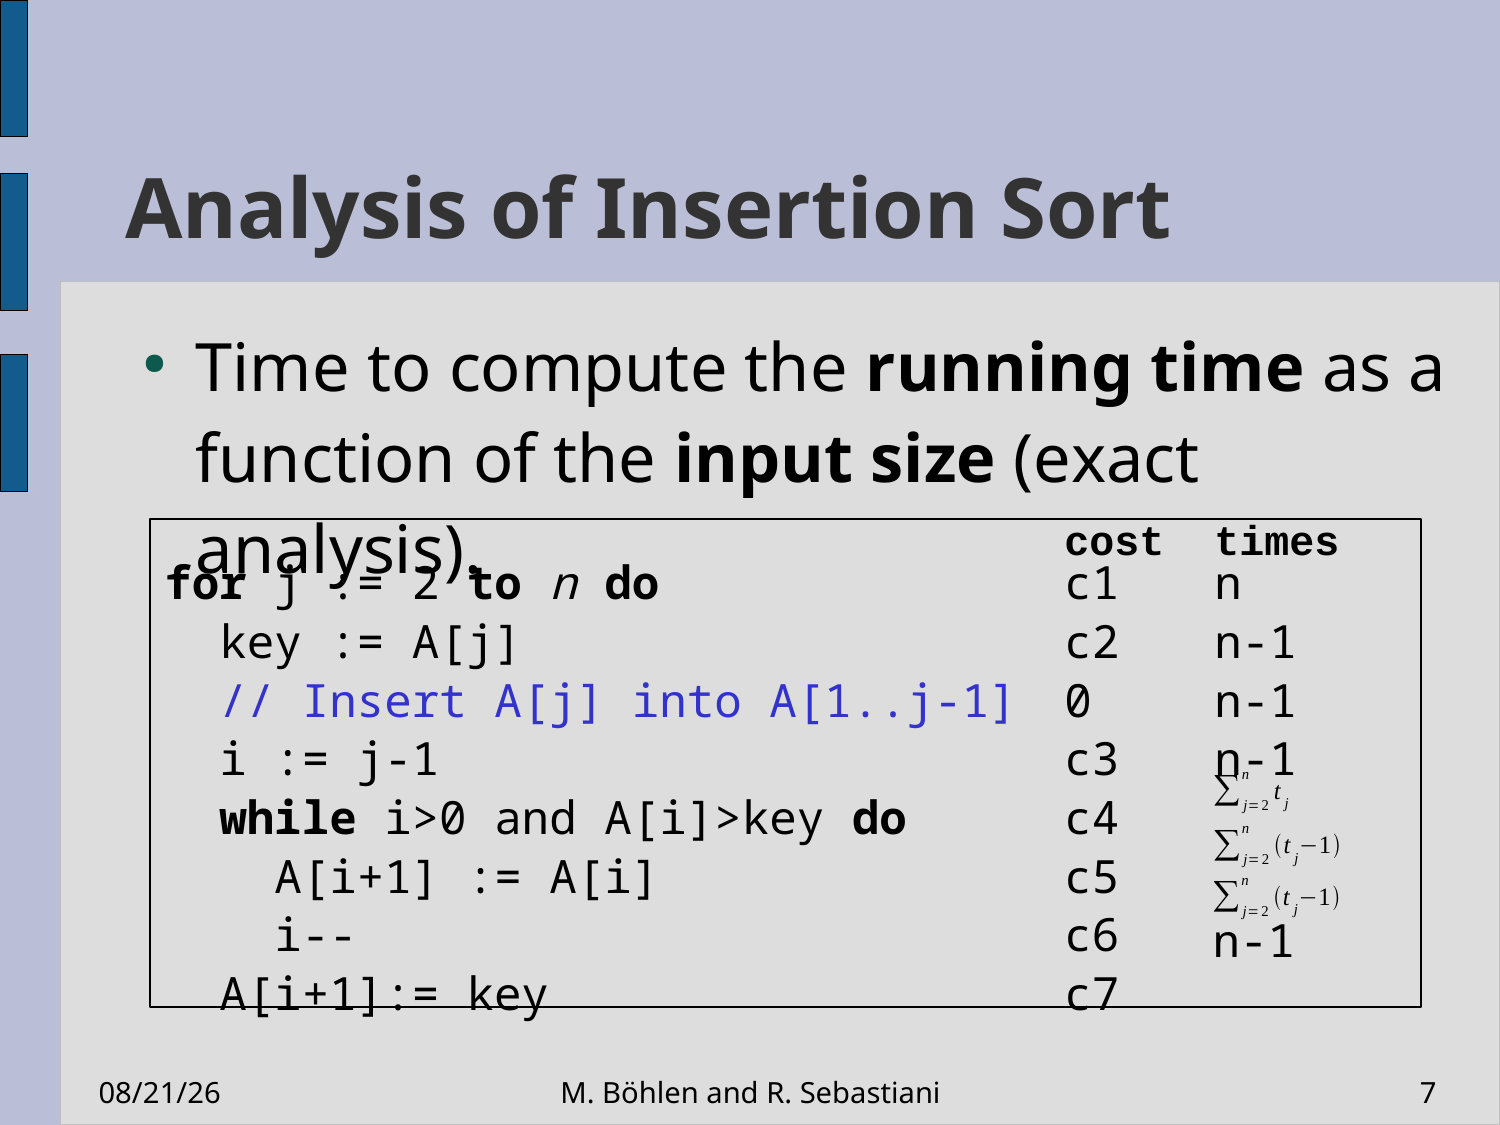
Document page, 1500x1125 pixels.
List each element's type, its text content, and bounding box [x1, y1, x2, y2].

title Analysis of Insertion Sort [110, 67, 1392, 271]
chart [1205, 816, 1347, 920]
text_box n-1 [1212, 914, 1296, 965]
chart [1206, 762, 1296, 814]
list Time to compute the running time as a function of the input size (exact analysis). [110, 312, 1477, 1037]
